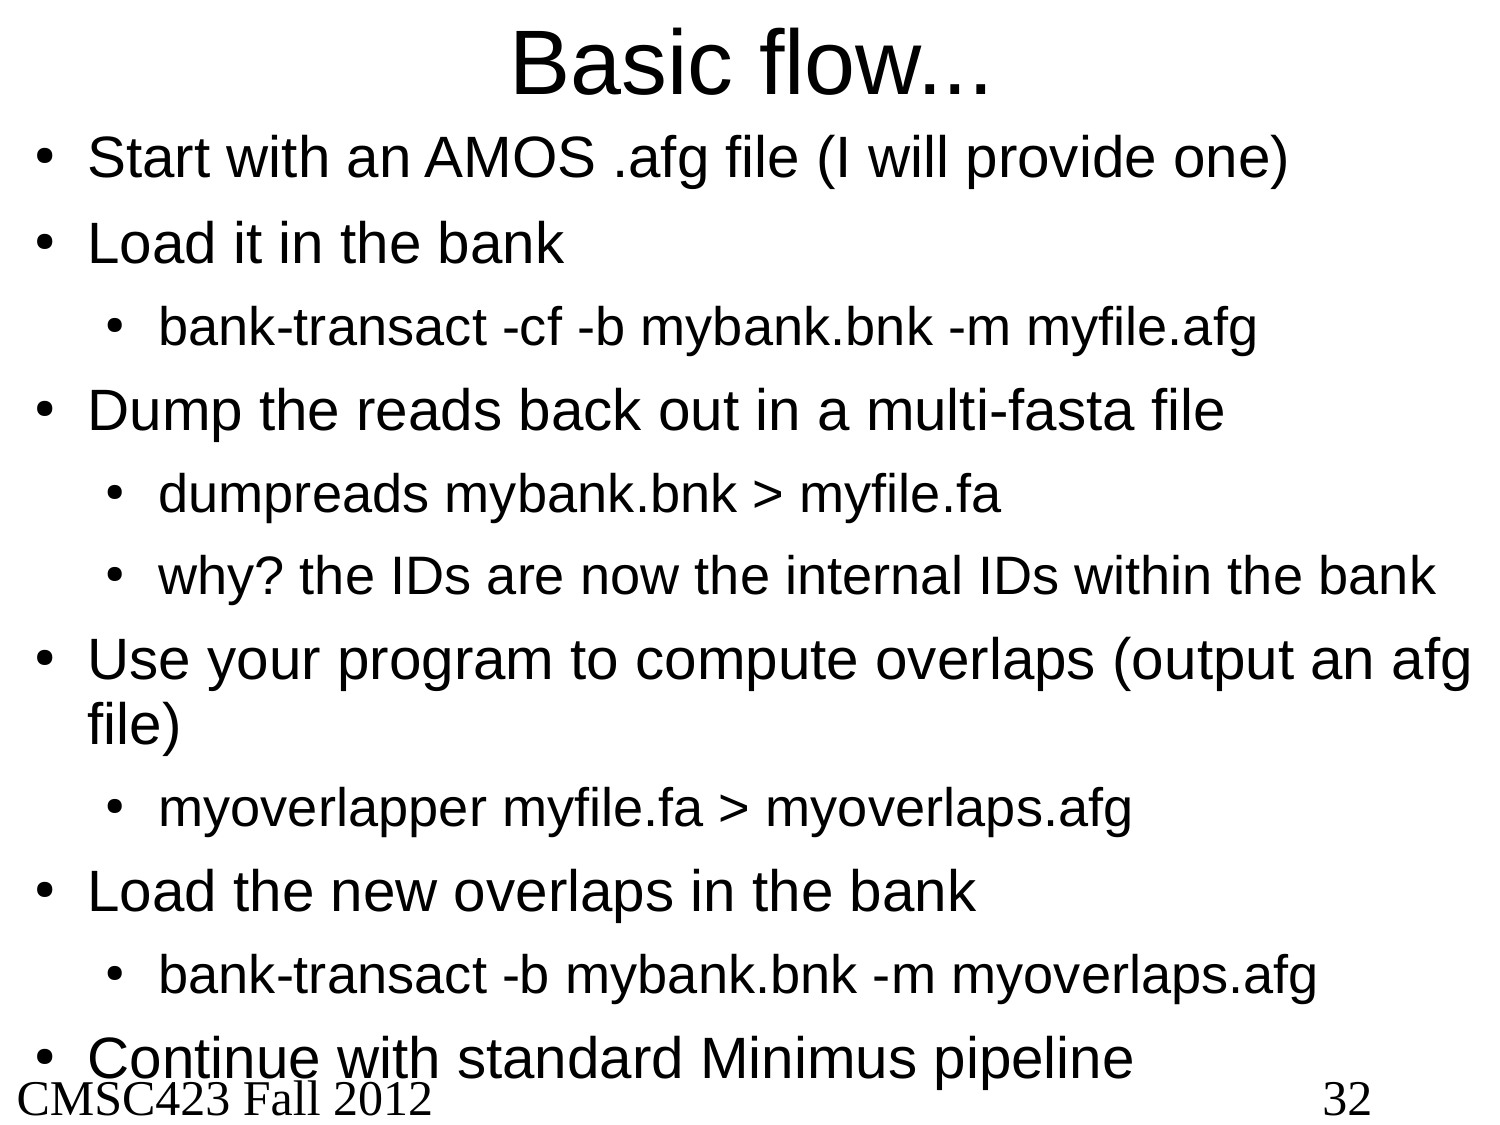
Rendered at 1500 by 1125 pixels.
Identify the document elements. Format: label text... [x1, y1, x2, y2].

list Start with an AMOS .afg file (I will provide one) Load it in the bank bank-transact -cf -b mybank.bnk -m myfile.afg Dump the reads back out in a multi-fasta file dumpreads mybank.bnk > myfile.fa why? the IDs are now the internal IDs within the bank Use your program to compute overlaps (output an afg file) myoverlapper myfile.fa > myoverlaps.afg Load the new overlaps in the bank bank-transact -b mybank.bnk -m myoverlaps.afg Continue with standard Minimus pipeline [16, 124, 1485, 1092]
title Basic flow... [19, 9, 1485, 116]
